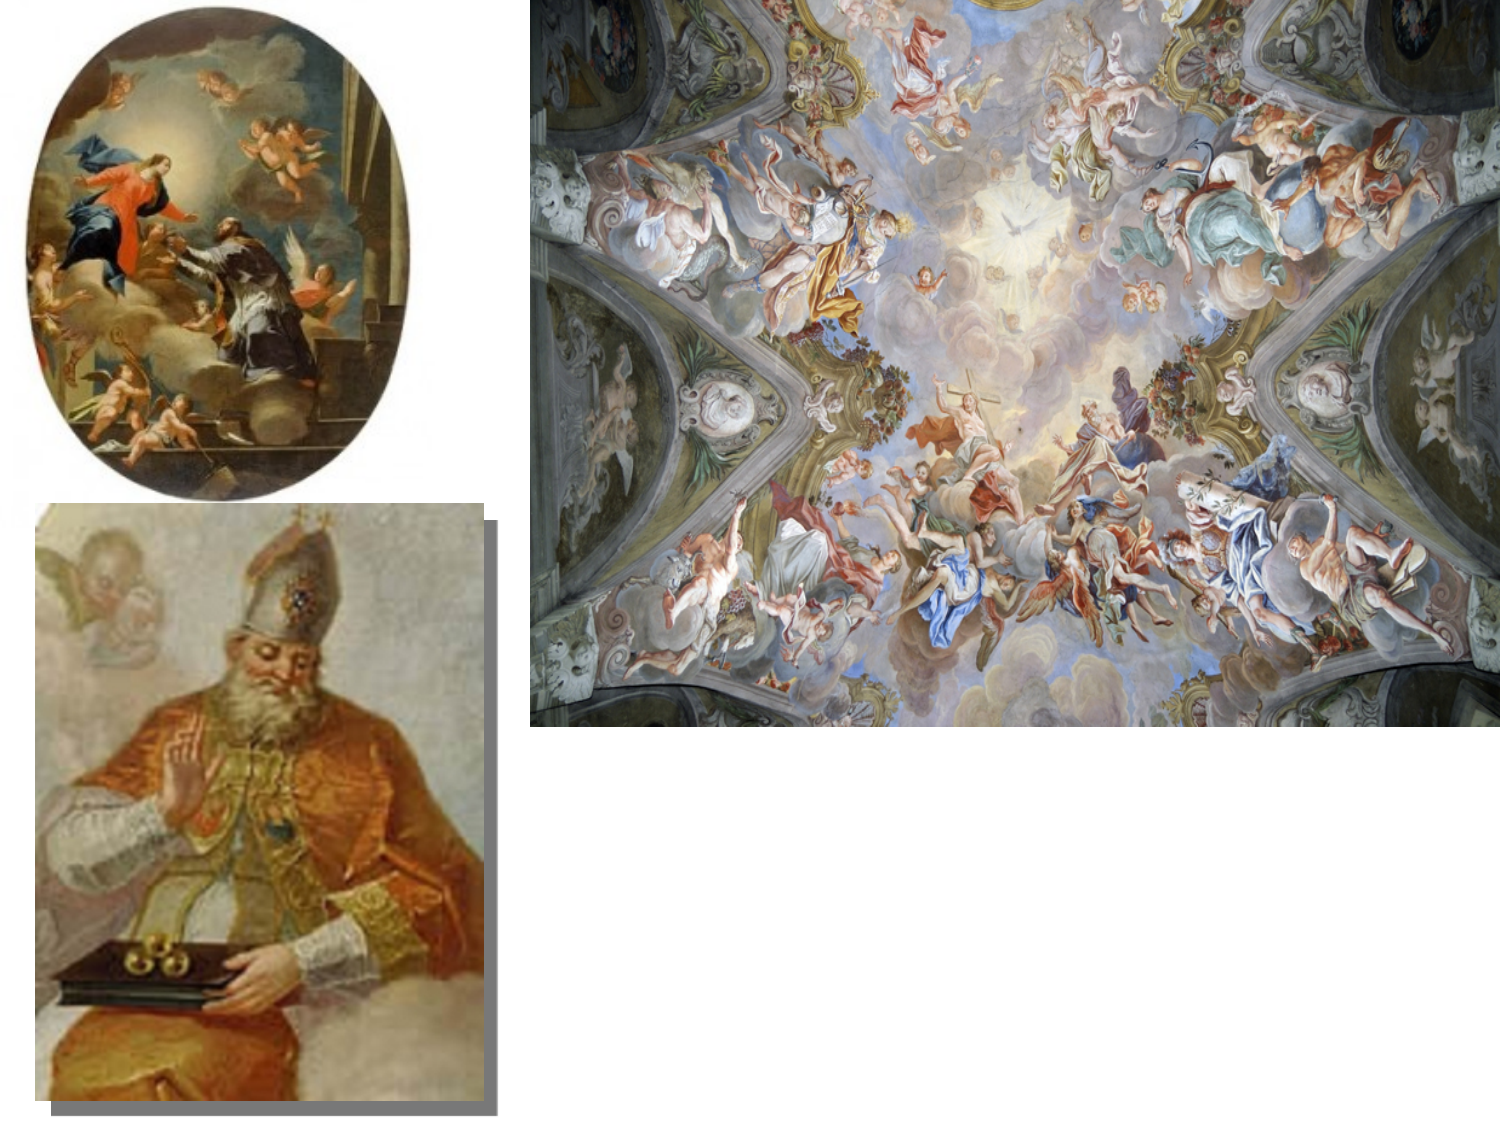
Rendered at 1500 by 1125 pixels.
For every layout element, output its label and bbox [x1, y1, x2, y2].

picture [530, 0, 1500, 727]
picture [0, 0, 484, 1101]
